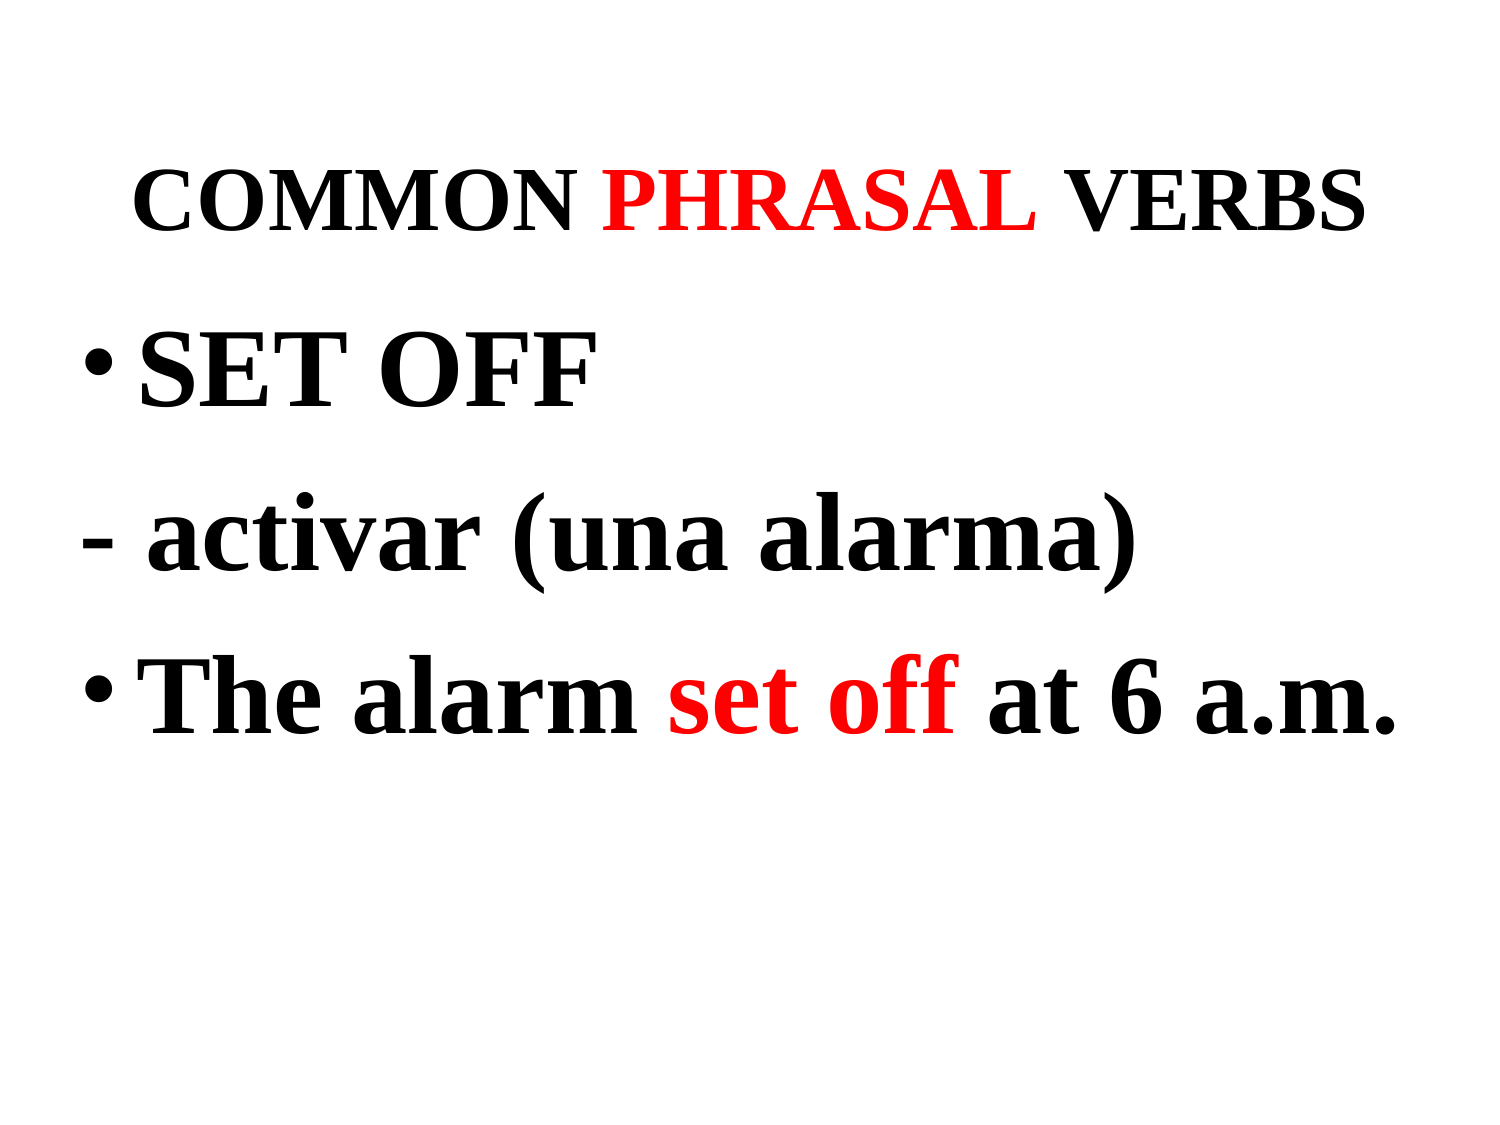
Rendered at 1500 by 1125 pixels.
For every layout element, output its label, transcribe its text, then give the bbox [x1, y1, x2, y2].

title COMMON PHRASAL VERBS [112, 99, 1388, 286]
list SET OFF - activar (una alarma) The alarm set off at 6 a.m. [64, 286, 1436, 1000]
